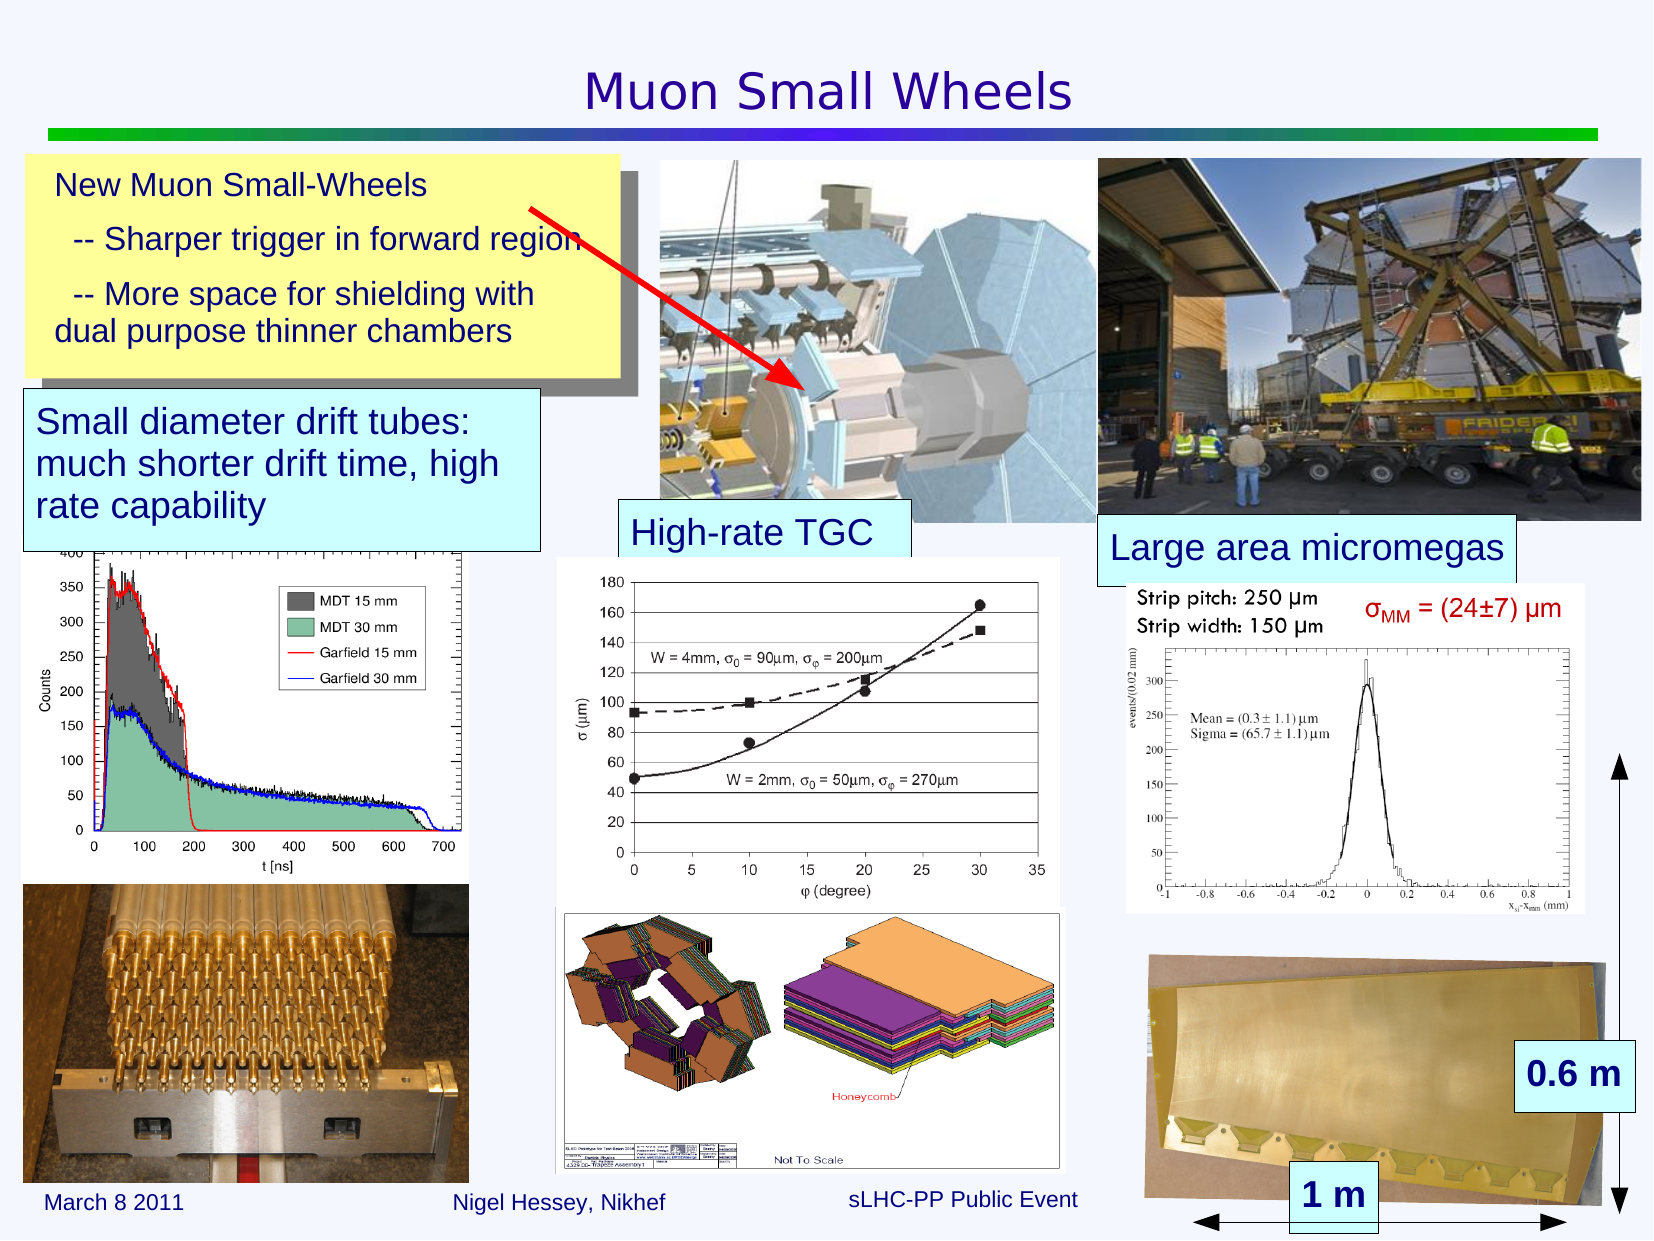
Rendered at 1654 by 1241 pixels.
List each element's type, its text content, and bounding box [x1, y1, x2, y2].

picture [555, 557, 1066, 1175]
text_box High-rate TGC [618, 499, 912, 557]
text_box Large area micromegas [1097, 514, 1517, 587]
text_box 0.6 m [1514, 1040, 1636, 1113]
text_box 1 m [1289, 1161, 1379, 1222]
picture [1126, 583, 1585, 914]
picture [21, 535, 469, 1183]
picture [1098, 158, 1642, 521]
picture [48, 128, 95, 141]
text_box Small diameter drift tubes: much shorter drift time, high rate capability [23, 388, 541, 552]
title Muon Small Wheels [95, 37, 1563, 146]
picture [1144, 954, 1606, 1206]
picture [659, 160, 1097, 523]
text_box New Muon Small-Wheels -- Sharper trigger in forward region -- More space for shielding with dual purpose thinner chambers [24, 154, 621, 379]
picture [1563, 128, 1598, 141]
text_box 1 m [1289, 1223, 1379, 1234]
